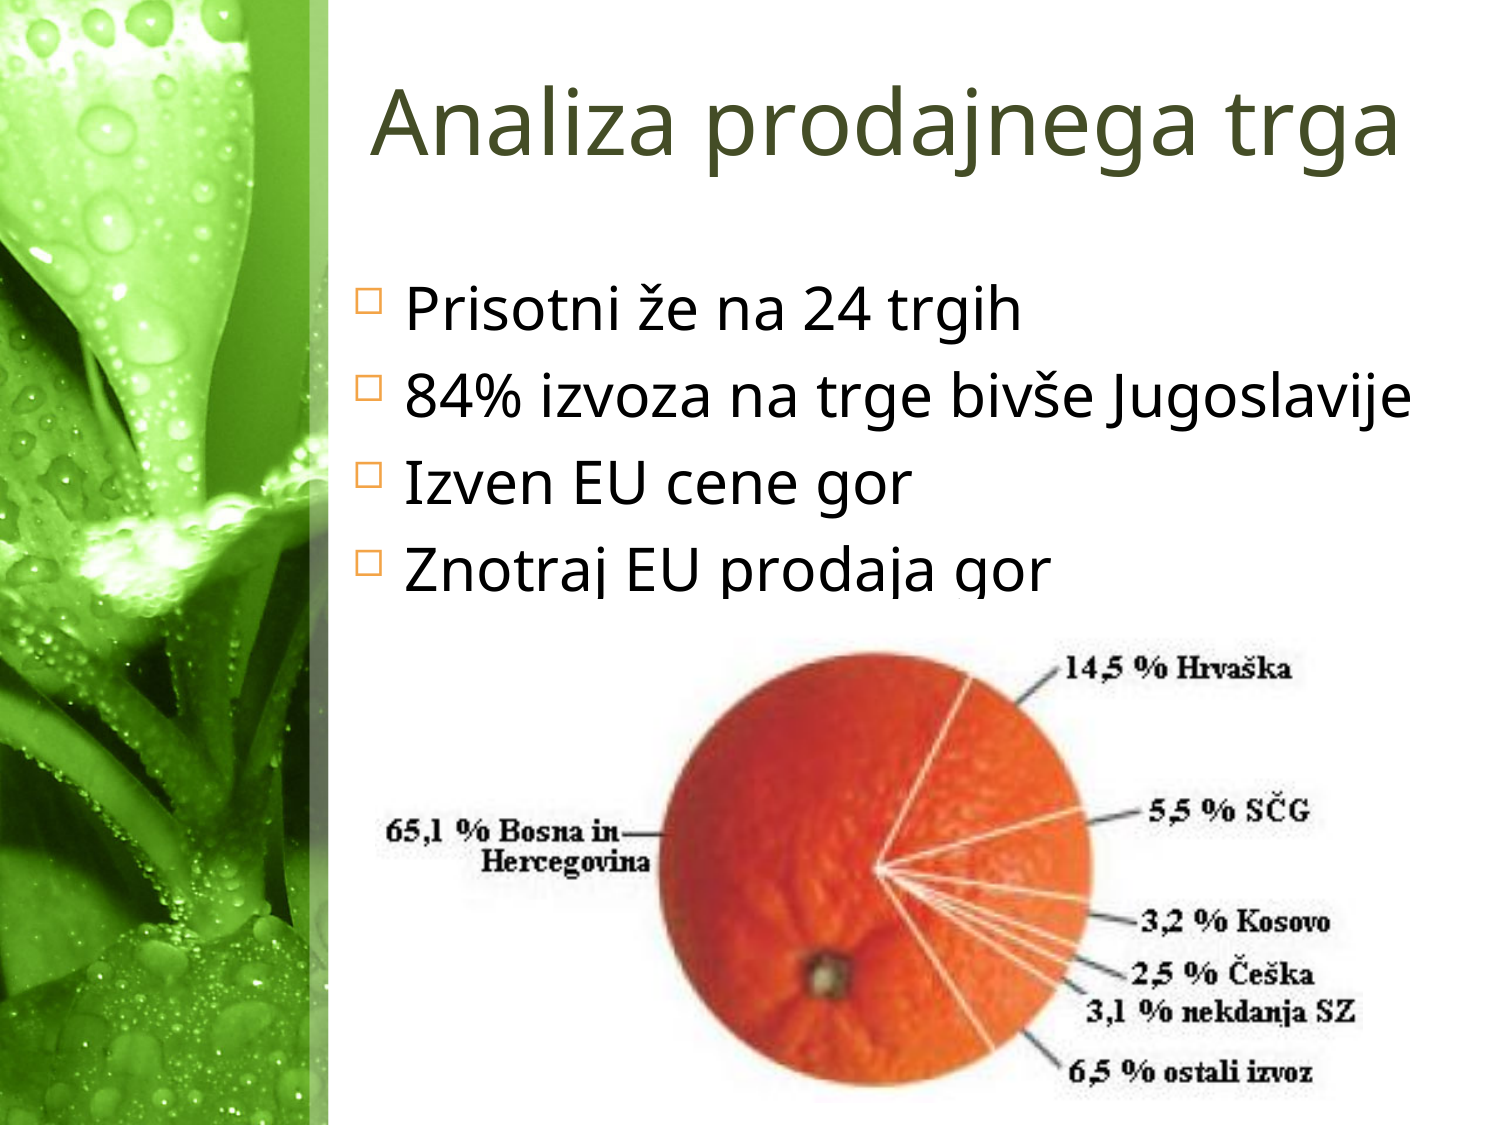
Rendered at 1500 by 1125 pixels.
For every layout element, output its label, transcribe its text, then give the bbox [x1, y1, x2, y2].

picture [0, 0, 1500, 1125]
title Analiza prodajnega trga [337, 37, 1438, 201]
list Prisotni že na 24 trgih 84% izvoza na trge bivše Jugoslavije Izven EU cene gor Znotraj EU prodaja gor [337, 262, 1438, 663]
